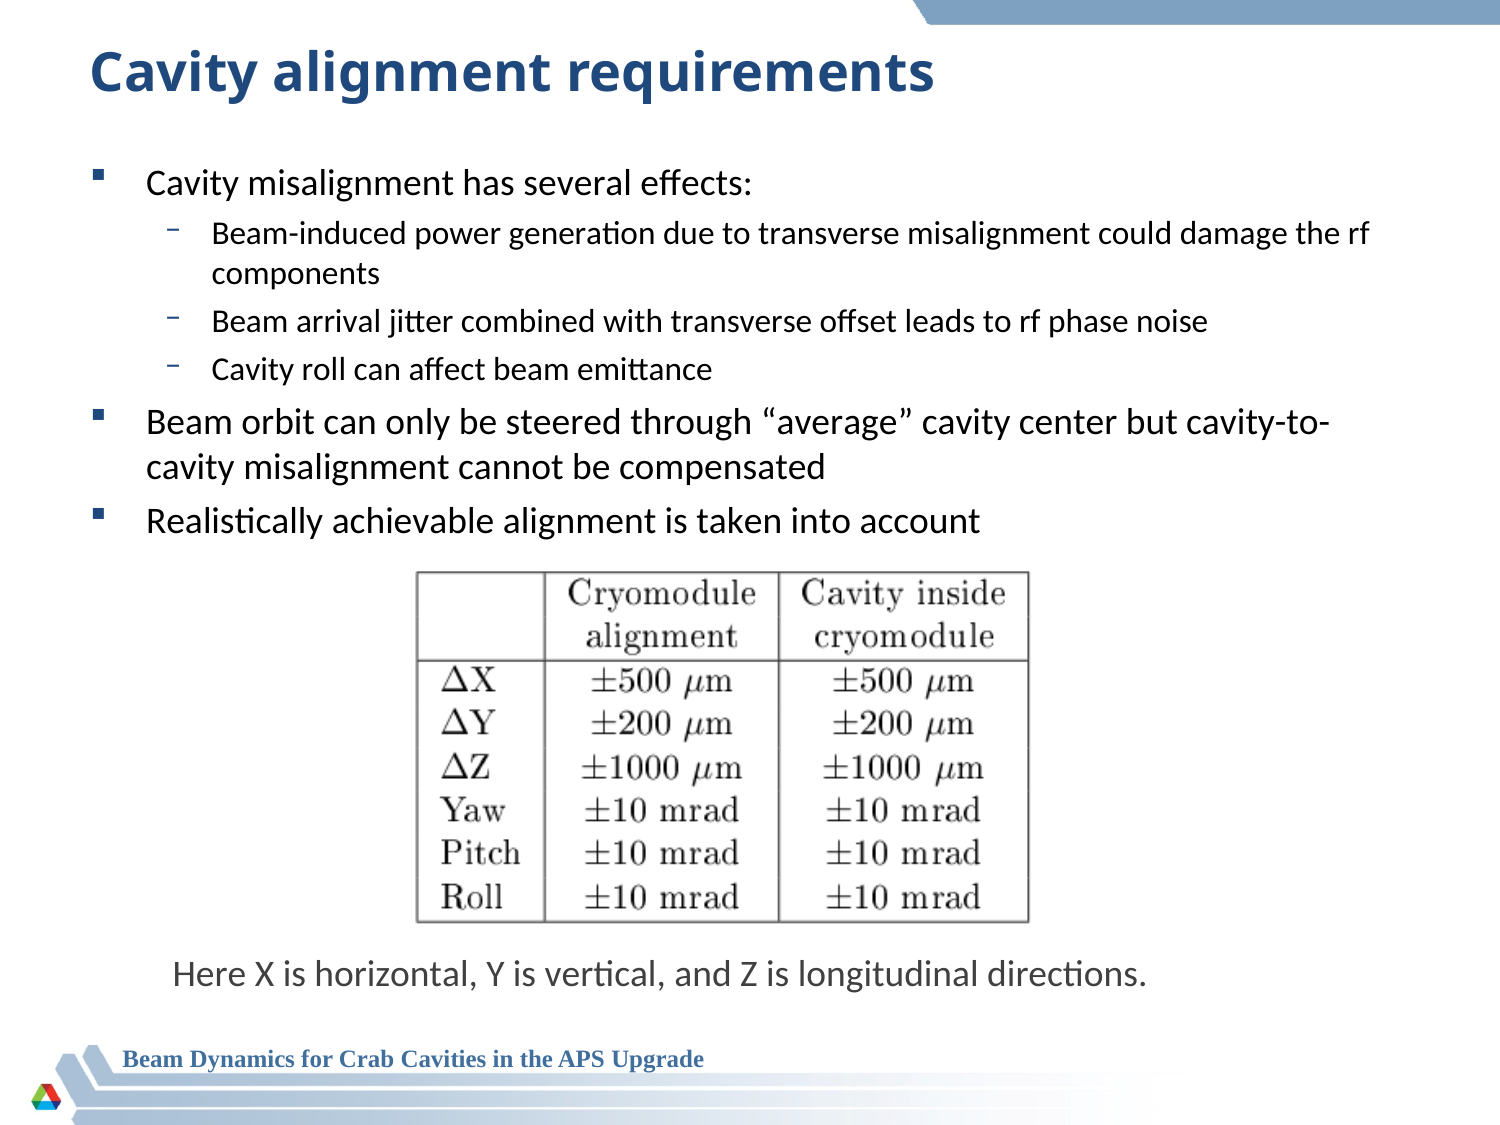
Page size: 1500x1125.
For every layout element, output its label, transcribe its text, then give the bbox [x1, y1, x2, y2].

picture [0, 1037, 1500, 1125]
picture [0, 0, 1500, 26]
picture [202, 576, 1284, 986]
list Cavity misalignment has several effects: Beam-induced power generation due to transverse misalignment could damage the rf components Beam arrival jitter combined with transverse offset leads to rf phase noise Cavity roll can affect beam emittance Beam orbit can only be steered through “average” cavity center but cavity-to-cavity misalignment cannot be compensated Realistically achievable alignment is taken into account [75, 149, 1424, 576]
text_box Here X is horizontal, Y is vertical, and Z is longitudinal directions. [158, 941, 1262, 1002]
title Cavity alignment requirements [75, 29, 1424, 111]
